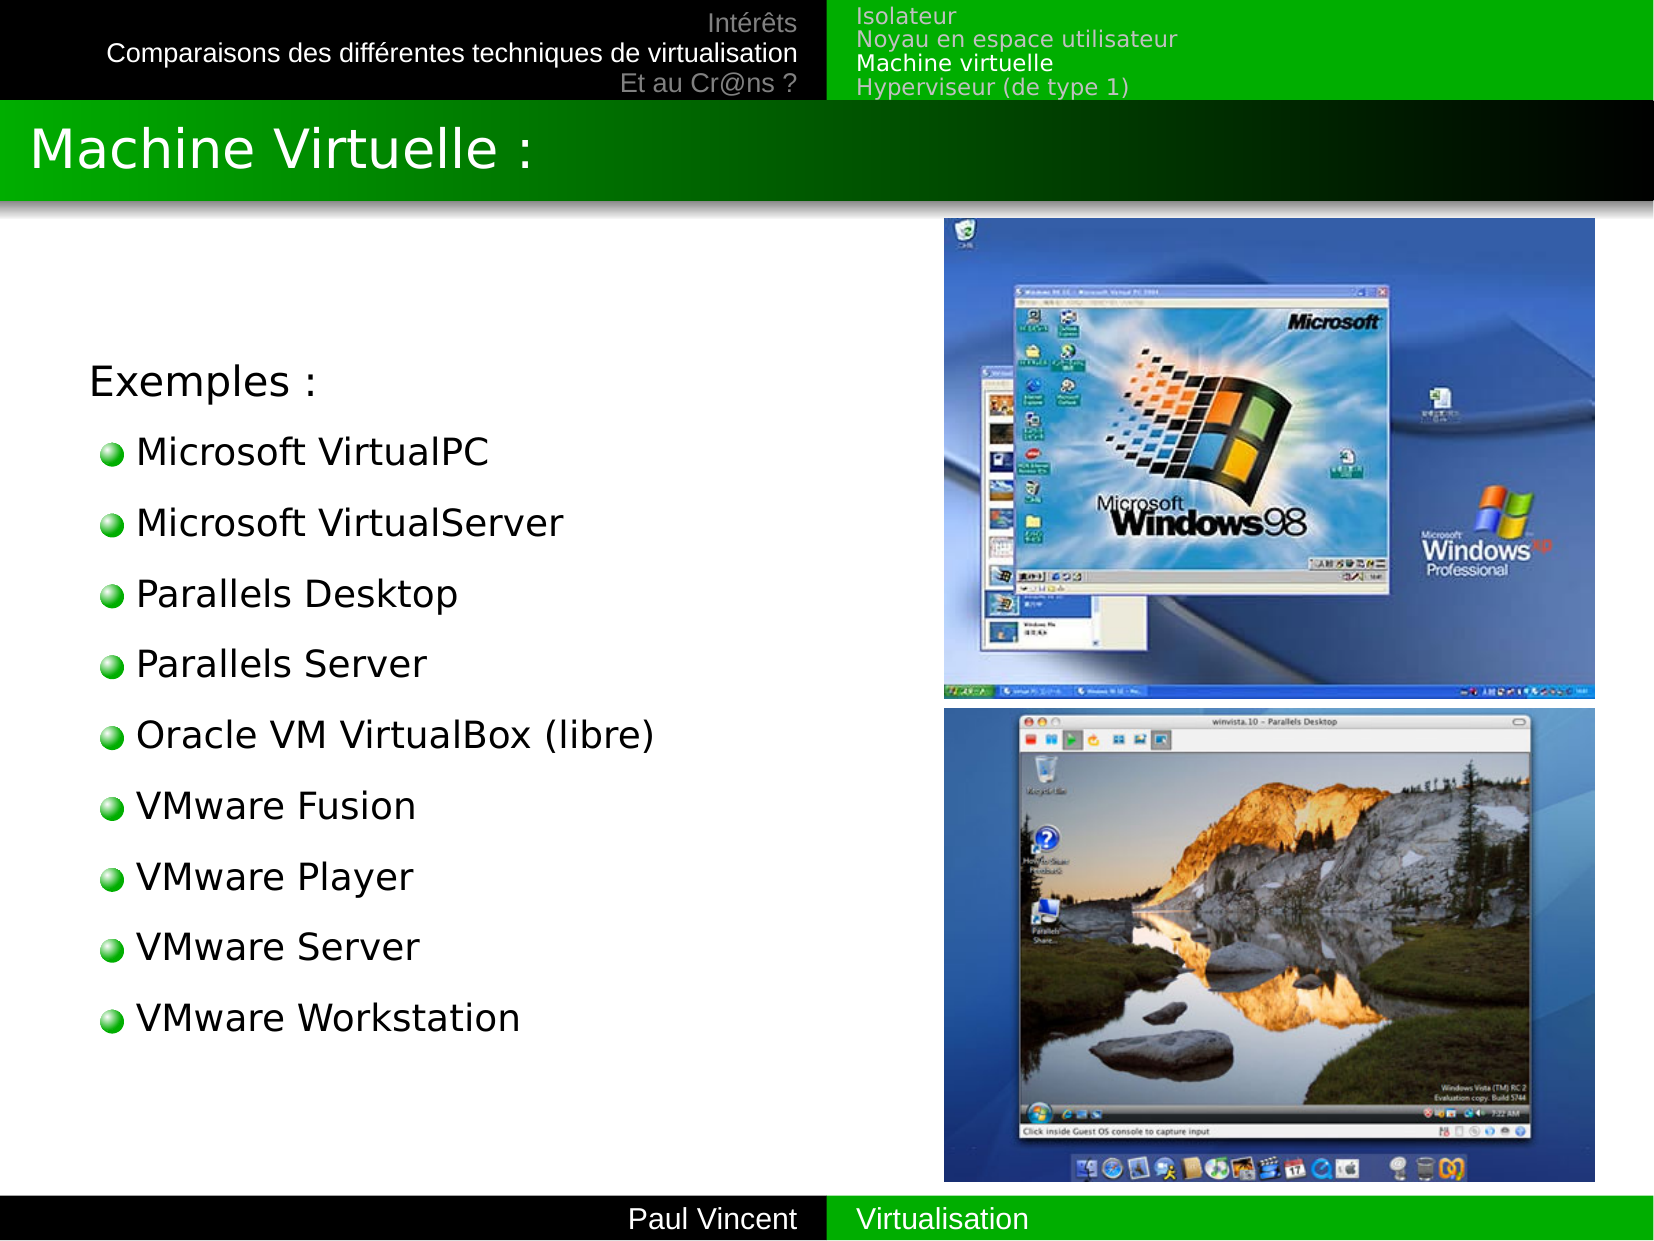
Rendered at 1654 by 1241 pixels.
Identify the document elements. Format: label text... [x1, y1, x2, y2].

text_box [100, 442, 125, 467]
text_box Microsoft VirtualPC Microsoft VirtualServer Parallels Desktop Parallels Server Oracle VM VirtualBox (libre) VMware Fusion VMware Player VMware Server VMware Workstation [135, 431, 1630, 1113]
text_box [100, 726, 125, 751]
picture [944, 218, 1595, 699]
text_box [100, 655, 125, 680]
text_box Virtualisation [856, 1202, 1654, 1238]
text_box [100, 939, 125, 963]
text_box Paul Vincent [0, 1202, 798, 1238]
text_box [100, 797, 125, 821]
text_box Exemples : [88, 357, 562, 420]
text_box [0, 0, 1654, 219]
text_box Intérêts Comparaisons des différentes techniques de virtualisation Et au Cr@ns ? [0, 7, 798, 99]
text_box Machine Virtuelle : [29, 118, 1654, 184]
text_box Isolateur Noyau en espace utilisateur Machine virtuelle Hyperviseur (de type 1) [856, 5, 1625, 114]
text_box [100, 1009, 125, 1034]
text_box [100, 868, 125, 892]
text_box [100, 584, 125, 609]
text_box [0, 1195, 1654, 1241]
text_box [100, 513, 125, 538]
picture [944, 708, 1595, 1182]
